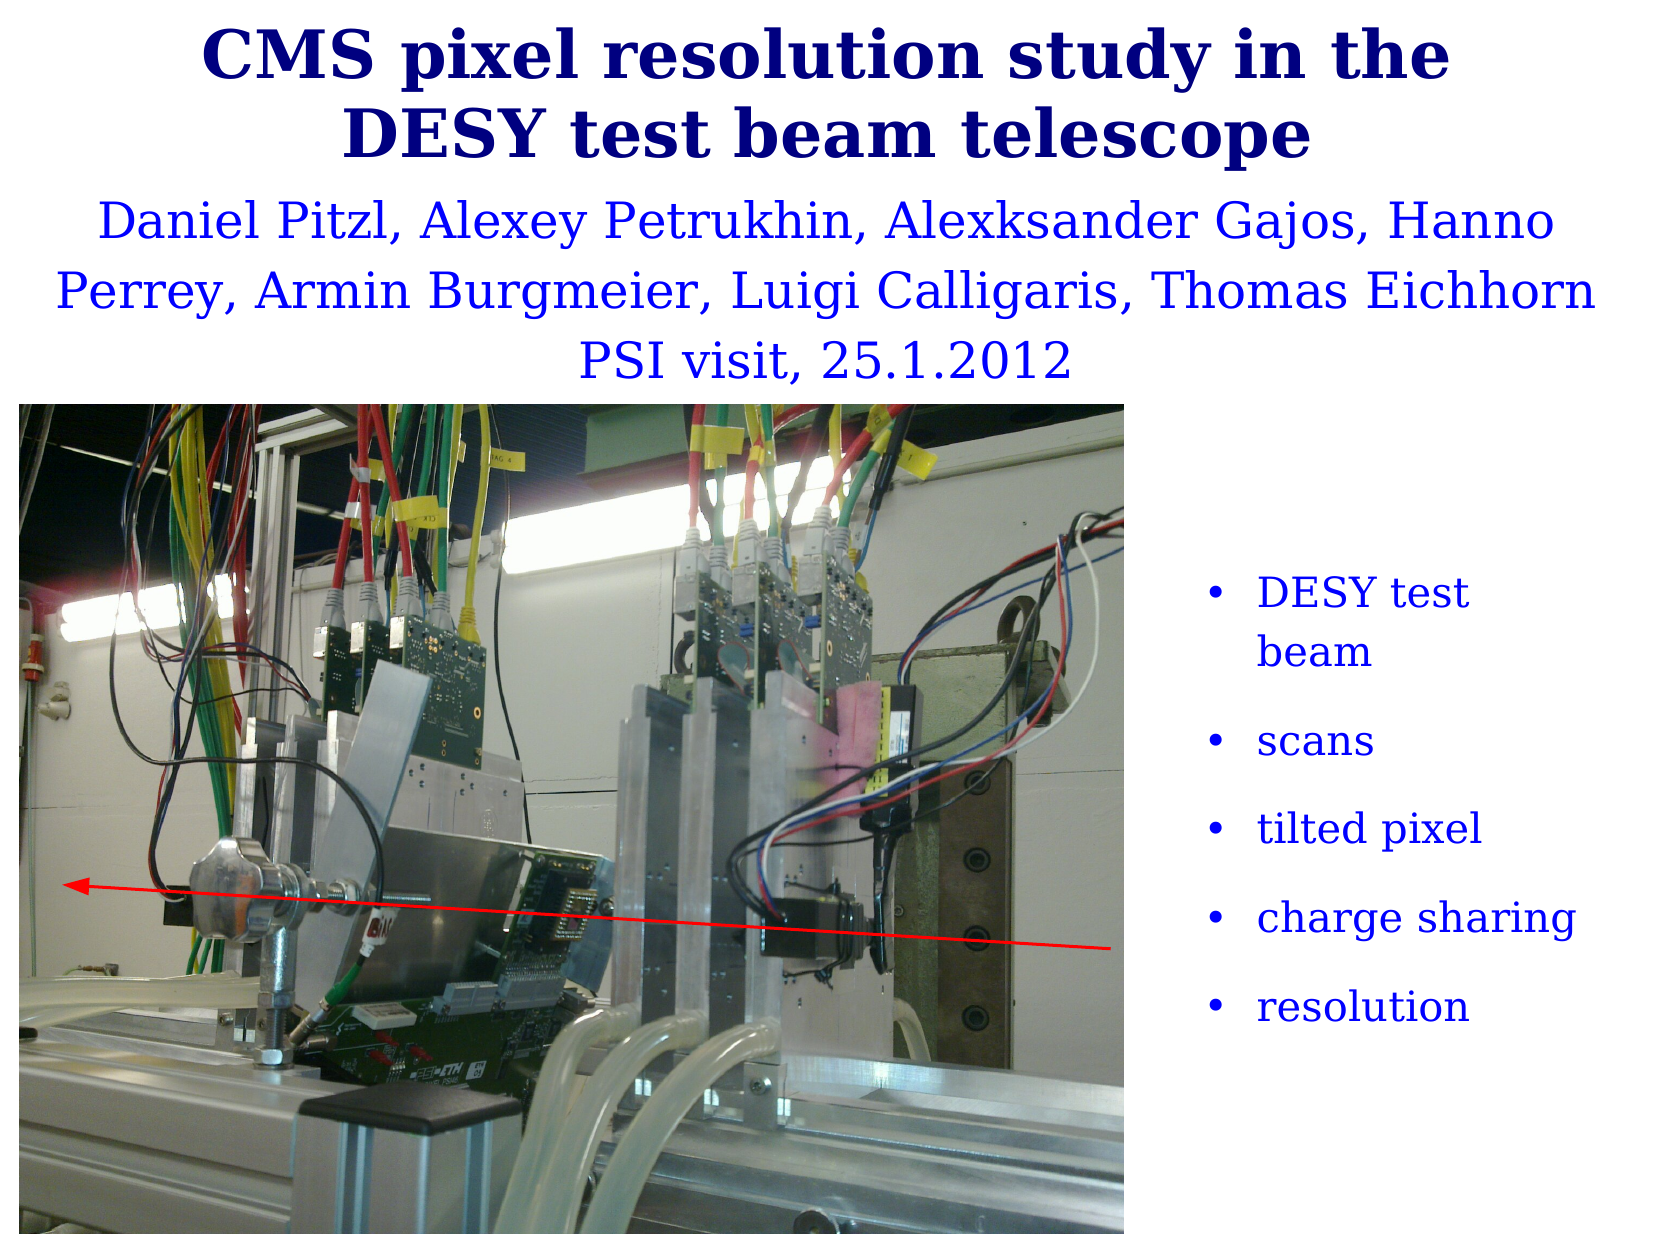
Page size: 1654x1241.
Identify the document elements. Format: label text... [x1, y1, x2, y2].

title CMS pixel resolution study in the DESY test beam telescope [121, 16, 1534, 174]
list DESY test beam scans tilted pixel charge sharing resolution [1203, 558, 1597, 1021]
picture [19, 404, 1124, 1234]
text_box Daniel Pitzl, Alexey Petrukhin, Alexksander Gajos, Hanno Perrey, Armin Burgmeier, Luigi Calligaris, Thomas Eichhorn PSI visit, 25.1.2012 [0, 192, 1654, 391]
